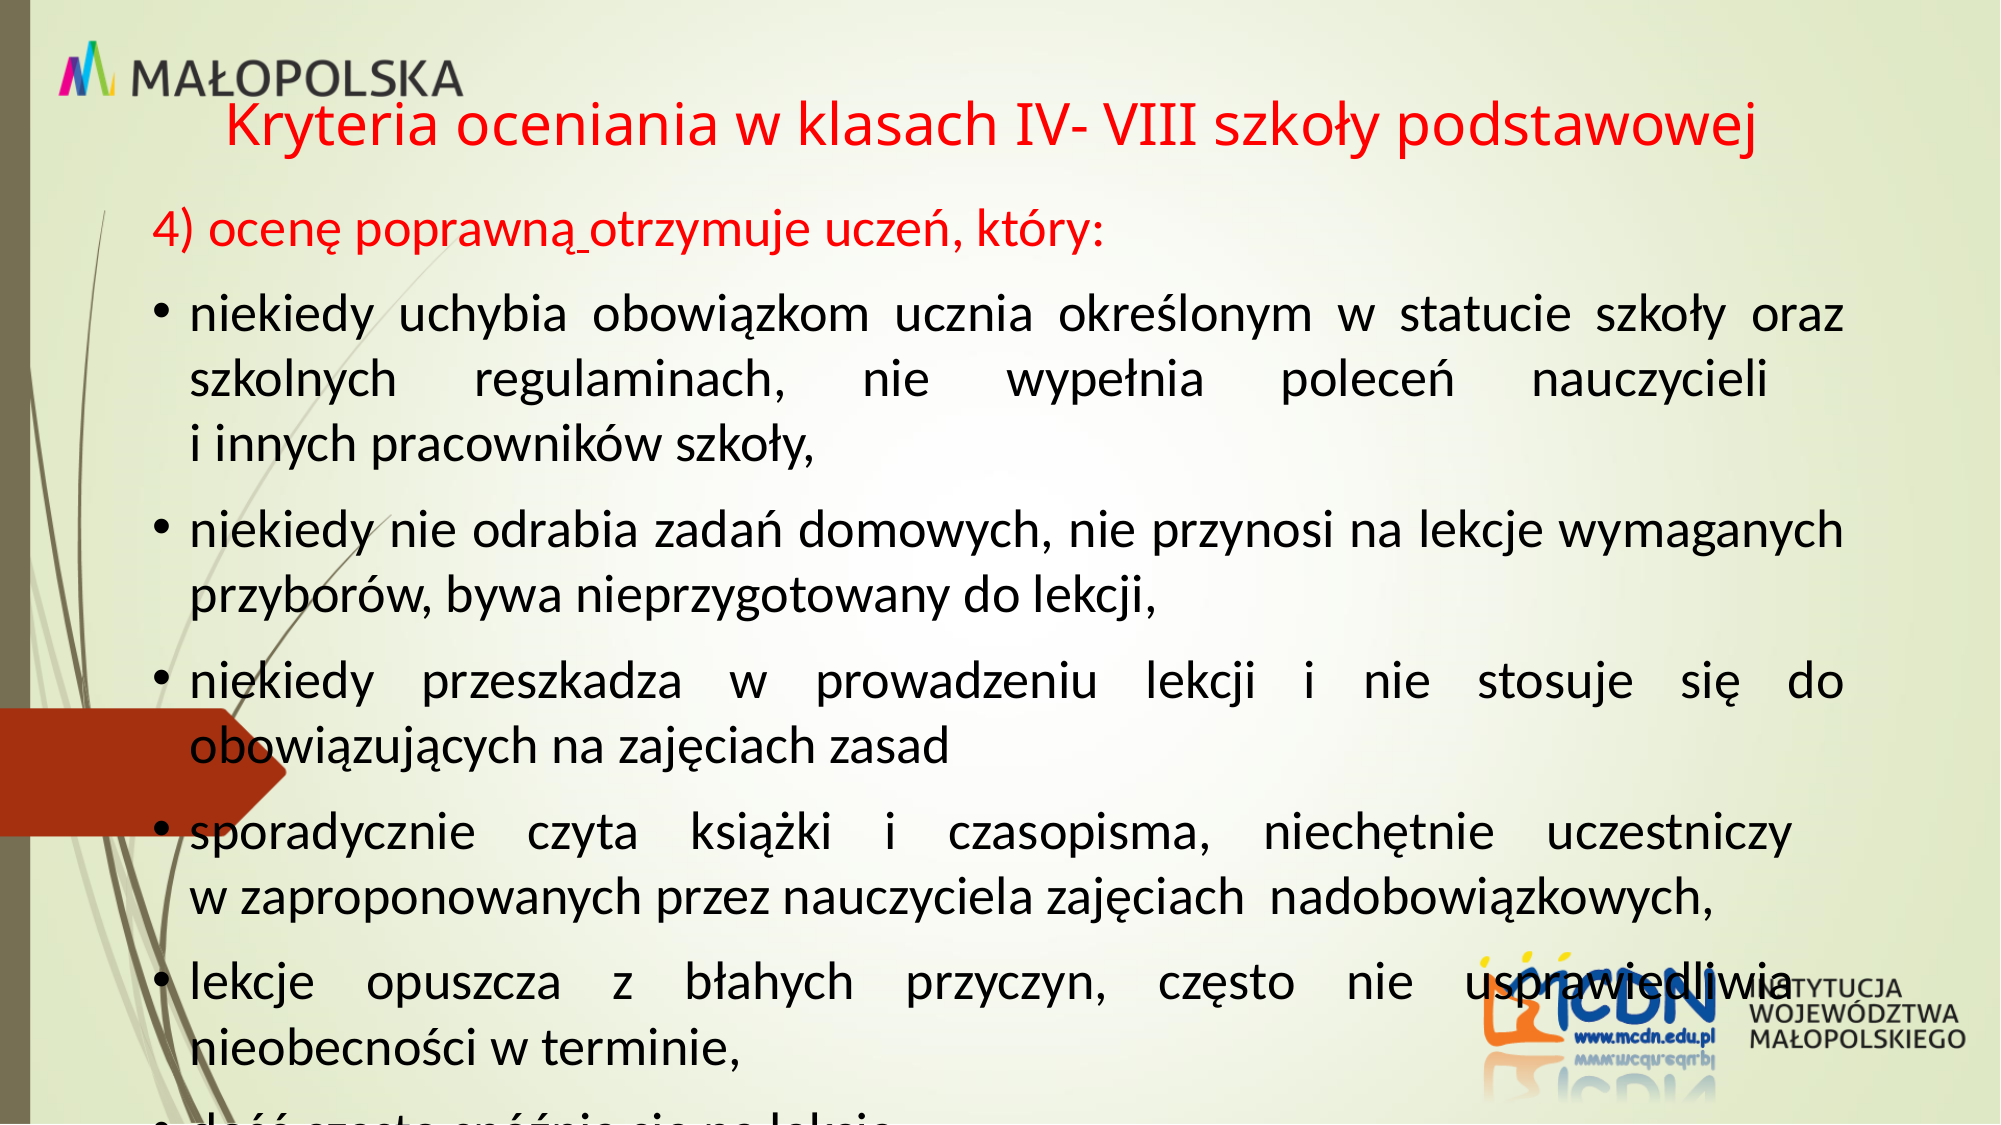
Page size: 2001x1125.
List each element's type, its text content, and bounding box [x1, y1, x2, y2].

title Kryteria oceniania w klasach IV- VIII szkoły podstawowej [137, 59, 1863, 184]
picture [0, 0, 2001, 1125]
list 4) ocenę poprawną otrzymuje uczeń, który: niekiedy uchybia obowiązkom ucznia określonym w statucie szkoły oraz szkolnych regulaminach, nie wypełnia poleceń nauczycieli i innych pracowników szkoły, niekiedy nie odrabia zadań domowych, nie przynosi na lekcje wymaganych przyborów, bywa nieprzygotowany do lekcji, niekiedy przeszkadza w prowadzeniu lekcji i nie stosuje się do obowiązujących na zajęciach zasad sporadycznie czyta książki i czasopisma, niechętnie uczestniczy w zaproponowanych przez nauczyciela zajęciach nadobowiązkowych, lekcje opuszcza z błahych przyczyn, często nie usprawiedliwia nieobecności w terminie, dość często spóźnia się na lekcje, [137, 184, 1863, 1079]
